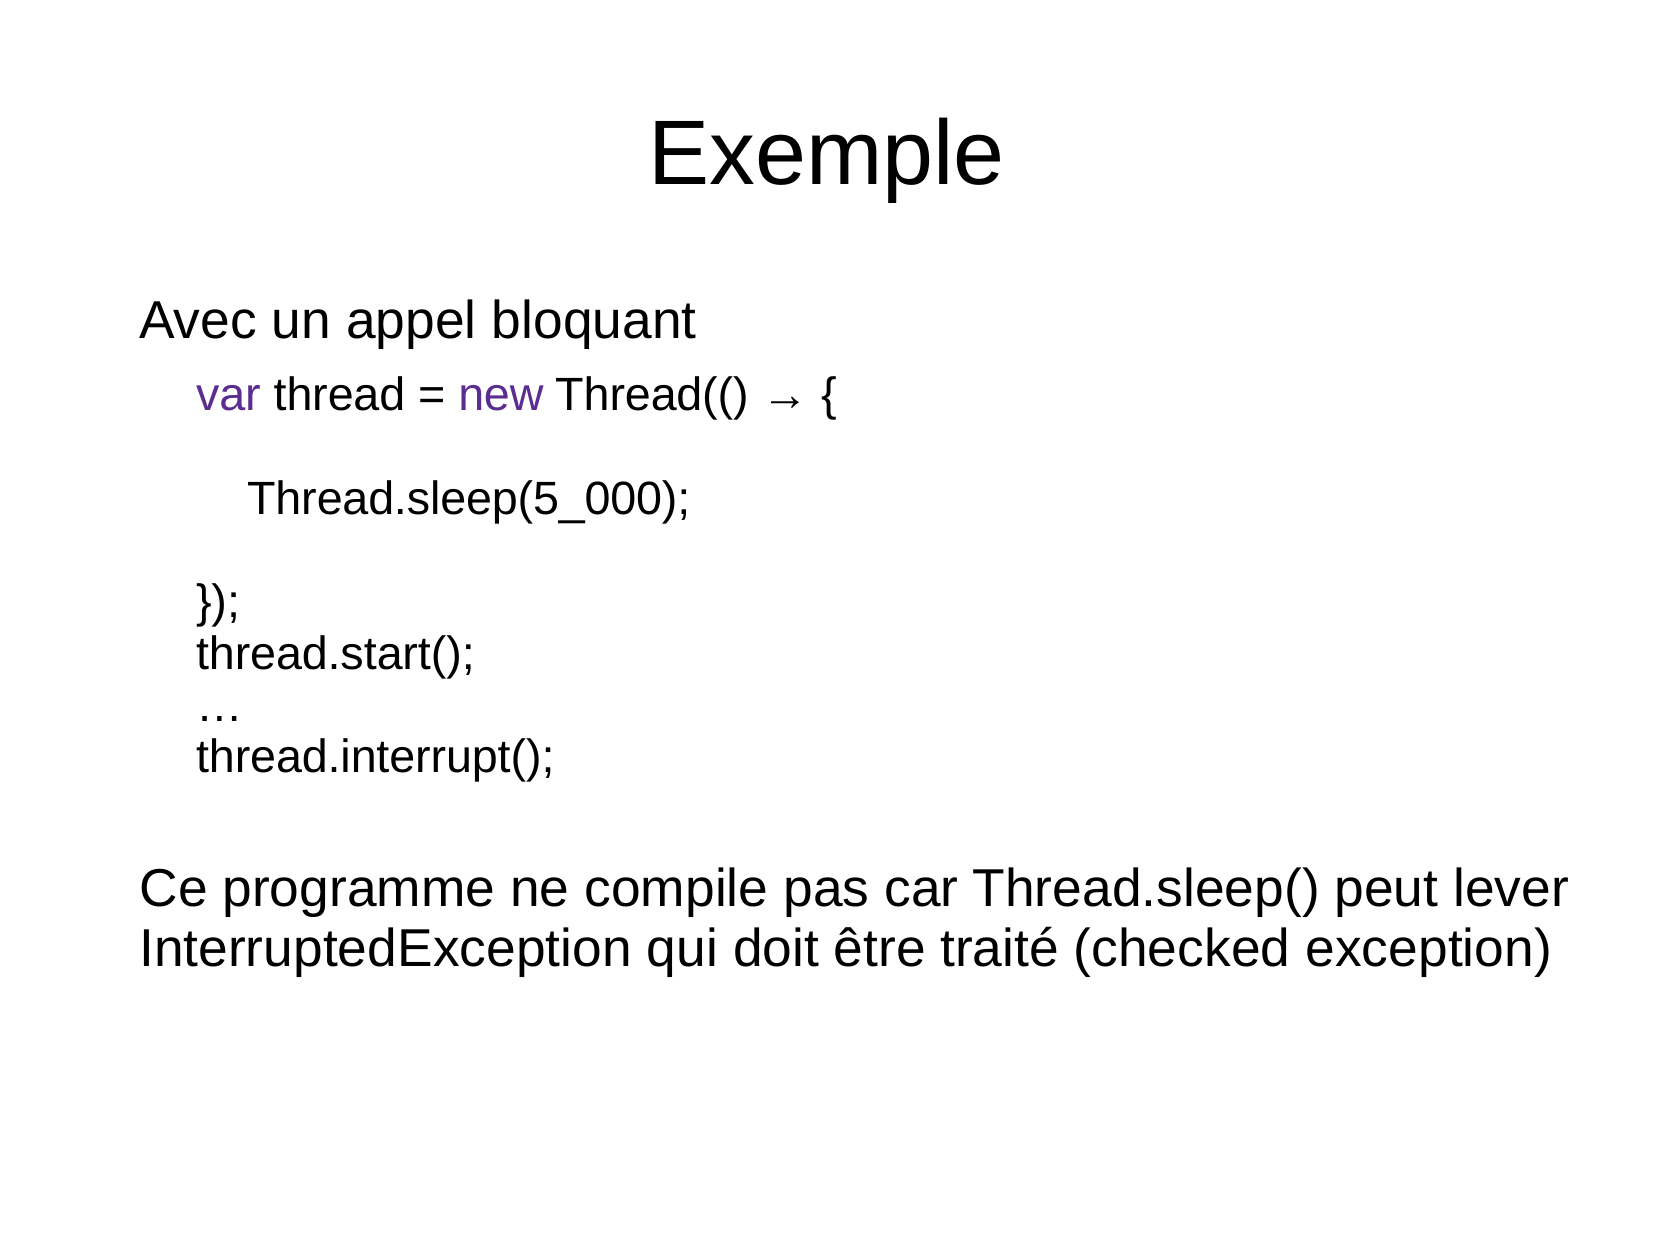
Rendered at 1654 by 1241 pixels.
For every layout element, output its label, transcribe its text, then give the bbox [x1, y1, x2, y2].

title Exemple [82, 49, 1571, 257]
list Avec un appel bloquant var thread = new Thread(() → { Thread.sleep(5_000); }); thread.start(); … thread.interrupt(); Ce programme ne compile pas car Thread.sleep() peut lever InterruptedException qui doit être traité (checked exception) [82, 290, 1571, 1010]
